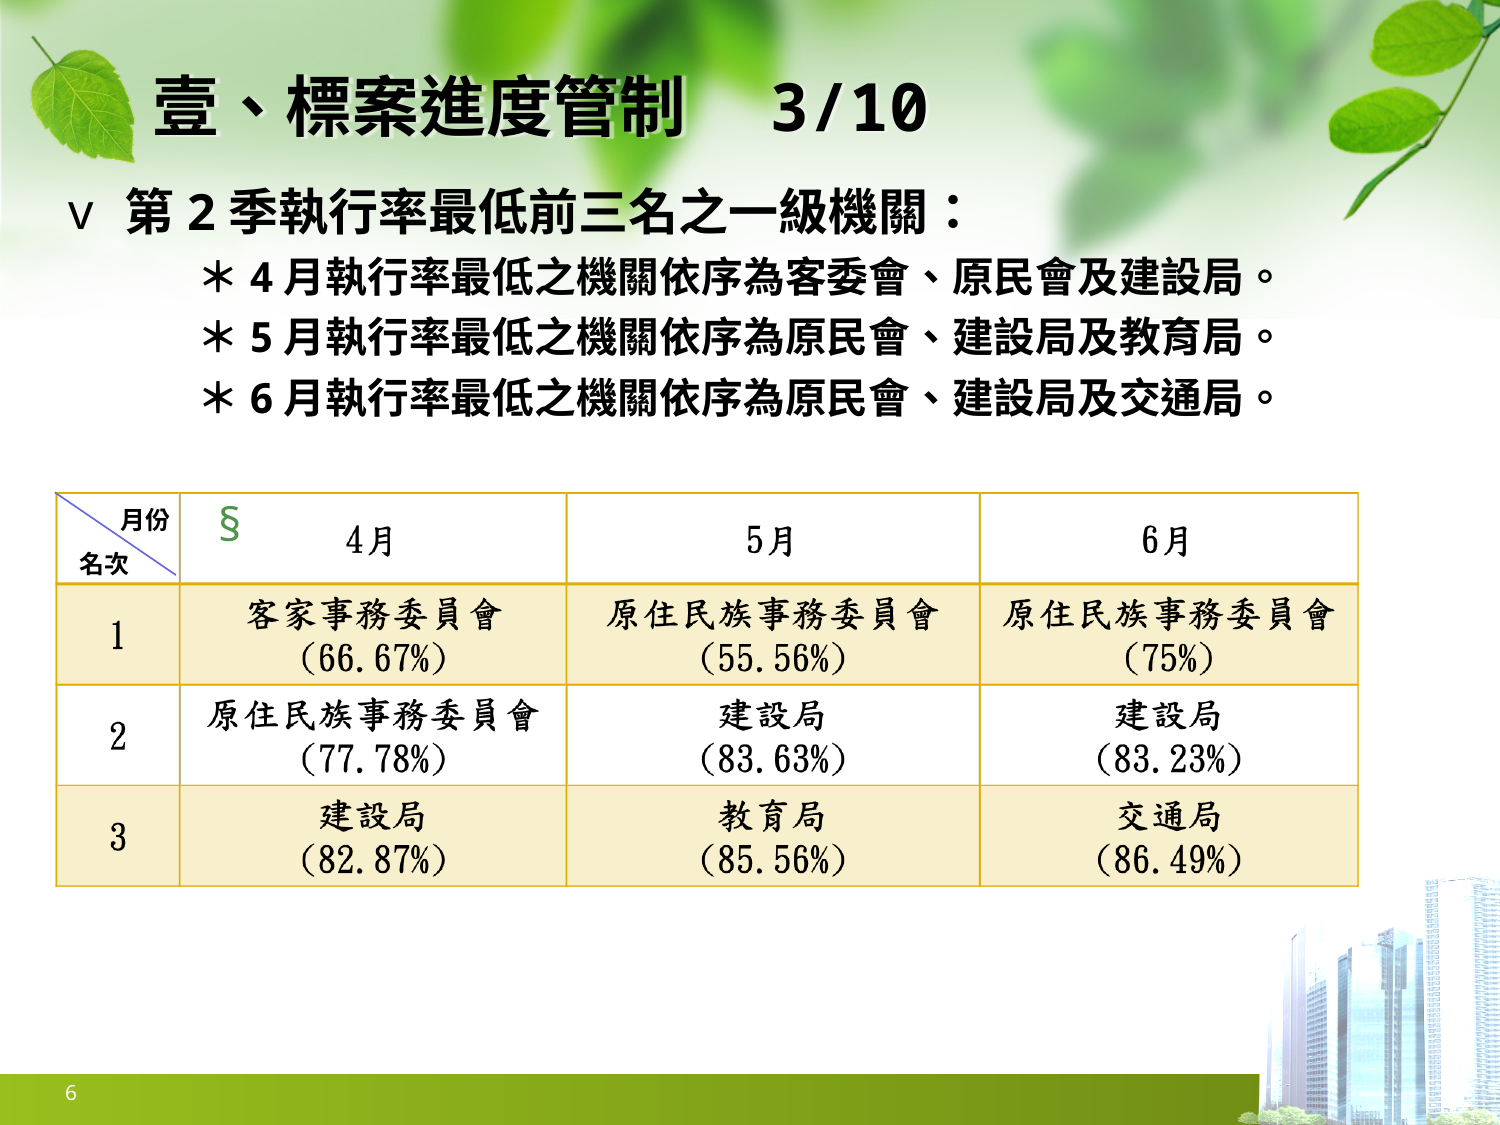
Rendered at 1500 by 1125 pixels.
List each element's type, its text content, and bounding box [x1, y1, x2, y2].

text_box 月份 [105, 497, 189, 543]
text_box 6 [50, 1072, 138, 1113]
text_box 名次 [64, 540, 148, 587]
picture [55, 491, 1360, 903]
list 第2季執行率最低前三名之一級機關： ＊4月執行率最低之機關依序為客委會、原民會及建設局。 ＊5月執行率最低之機關依序為原民會、建設局及教育局。 ＊6月執行率最低之機關依序為原民會、建設局及交通局。 [53, 172, 1447, 965]
title 壹、標案進度管制 3/10 [137, 57, 1325, 150]
